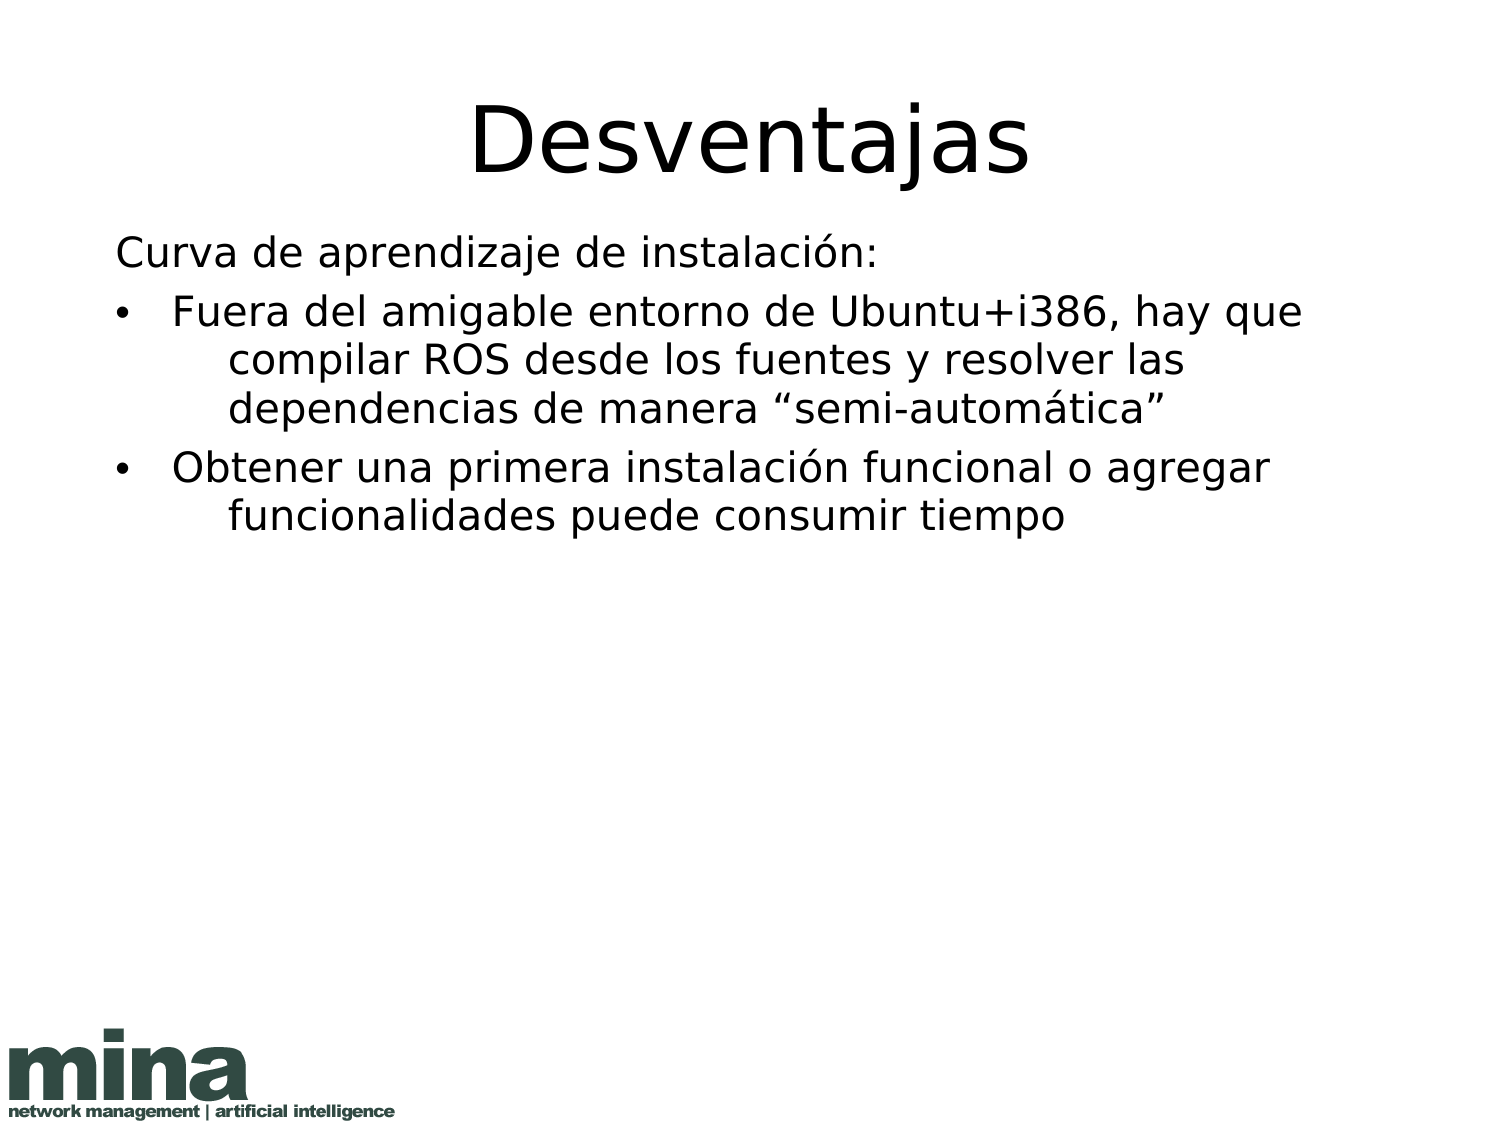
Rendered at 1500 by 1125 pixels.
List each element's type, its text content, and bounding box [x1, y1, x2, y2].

picture [0, 1022, 402, 1125]
title Desventajas [112, 46, 1388, 235]
list Curva de aprendizaje de instalación: Fuera del amigable entorno de Ubuntu+i386, hay que compilar ROS desde los fuentes y resolver las dependencias de manera “semi-automática” Obtener una primera instalación funcional o agregar funcionalidades puede consumir tiempo [100, 221, 1376, 959]
